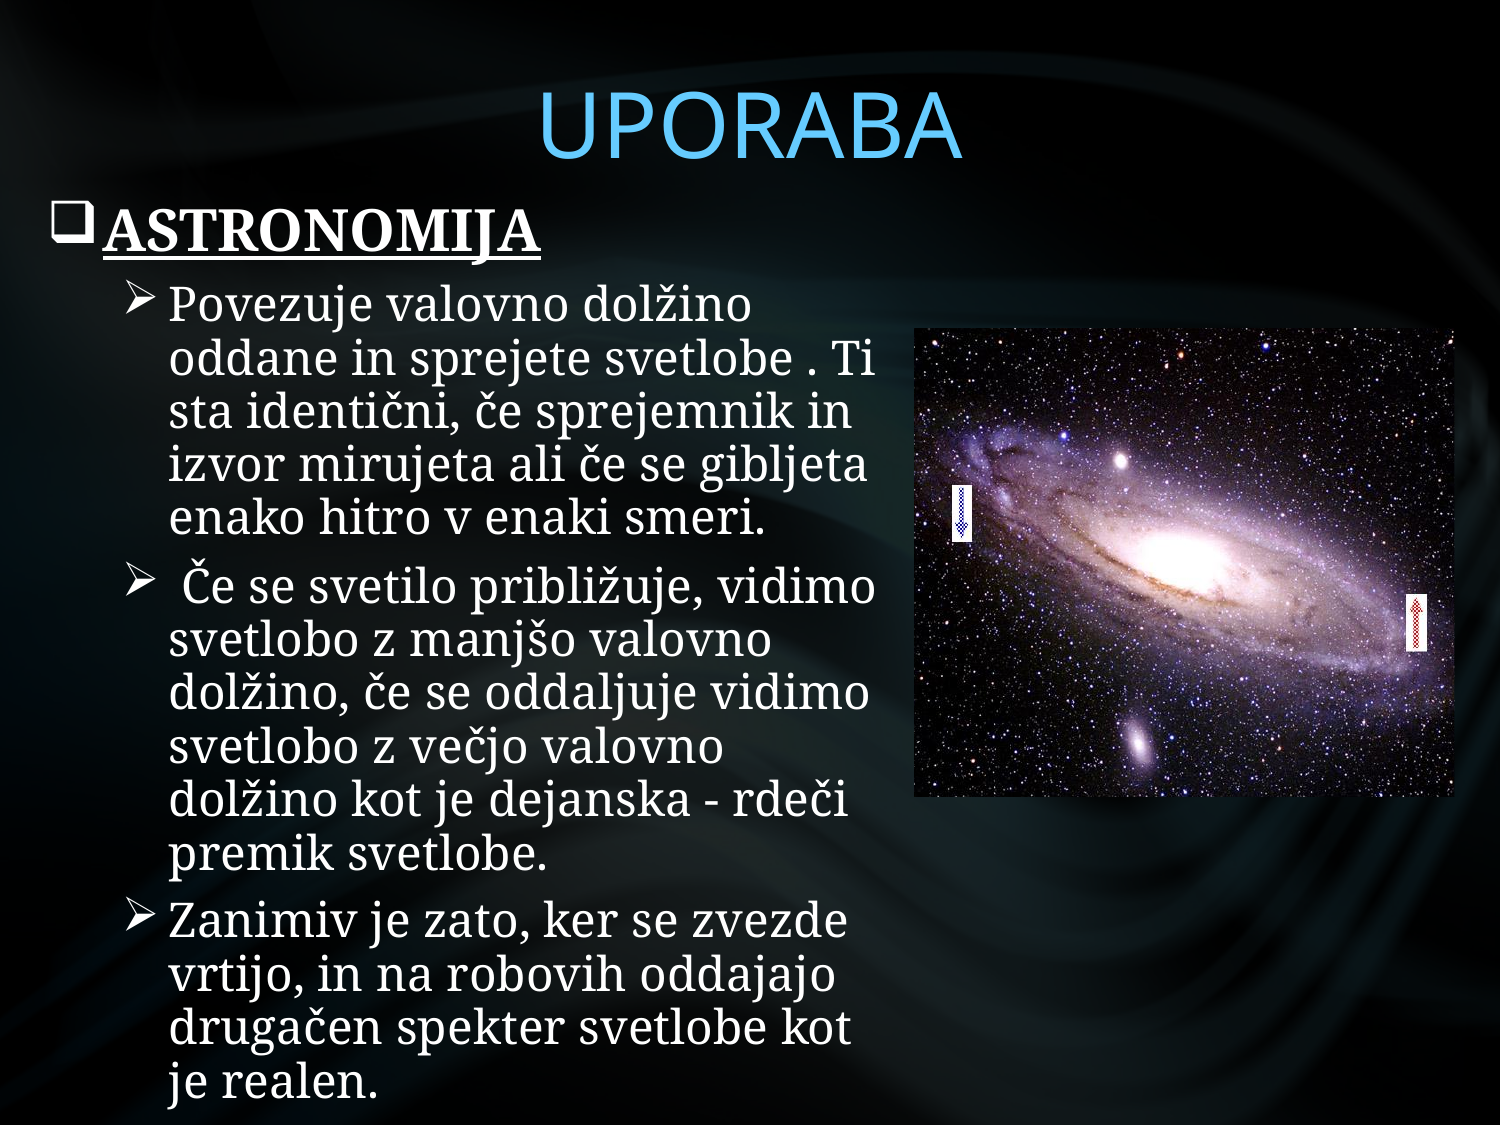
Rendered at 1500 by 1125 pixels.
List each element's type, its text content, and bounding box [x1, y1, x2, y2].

title UPORABA [75, 45, 1425, 211]
list ASTRONOMIJA Povezuje valovno dolžino oddane in sprejete svetlobe . Ti sta identični, če sprejemnik in izvor mirujeta ali če se gibljeta enako hitro v enaki smeri. Če se svetilo približuje, vidimo svetlobo z manjšo valovno dolžino, če se oddaljuje vidimo svetlobo z večjo valovno dolžino kot je dejanska - rdeči premik svetlobe. Zanimiv je zato, ker se zvezde vrtijo, in na robovih oddajajo drugačen spekter svetlobe kot je realen. [46, 199, 903, 1067]
picture [914, 328, 1455, 797]
